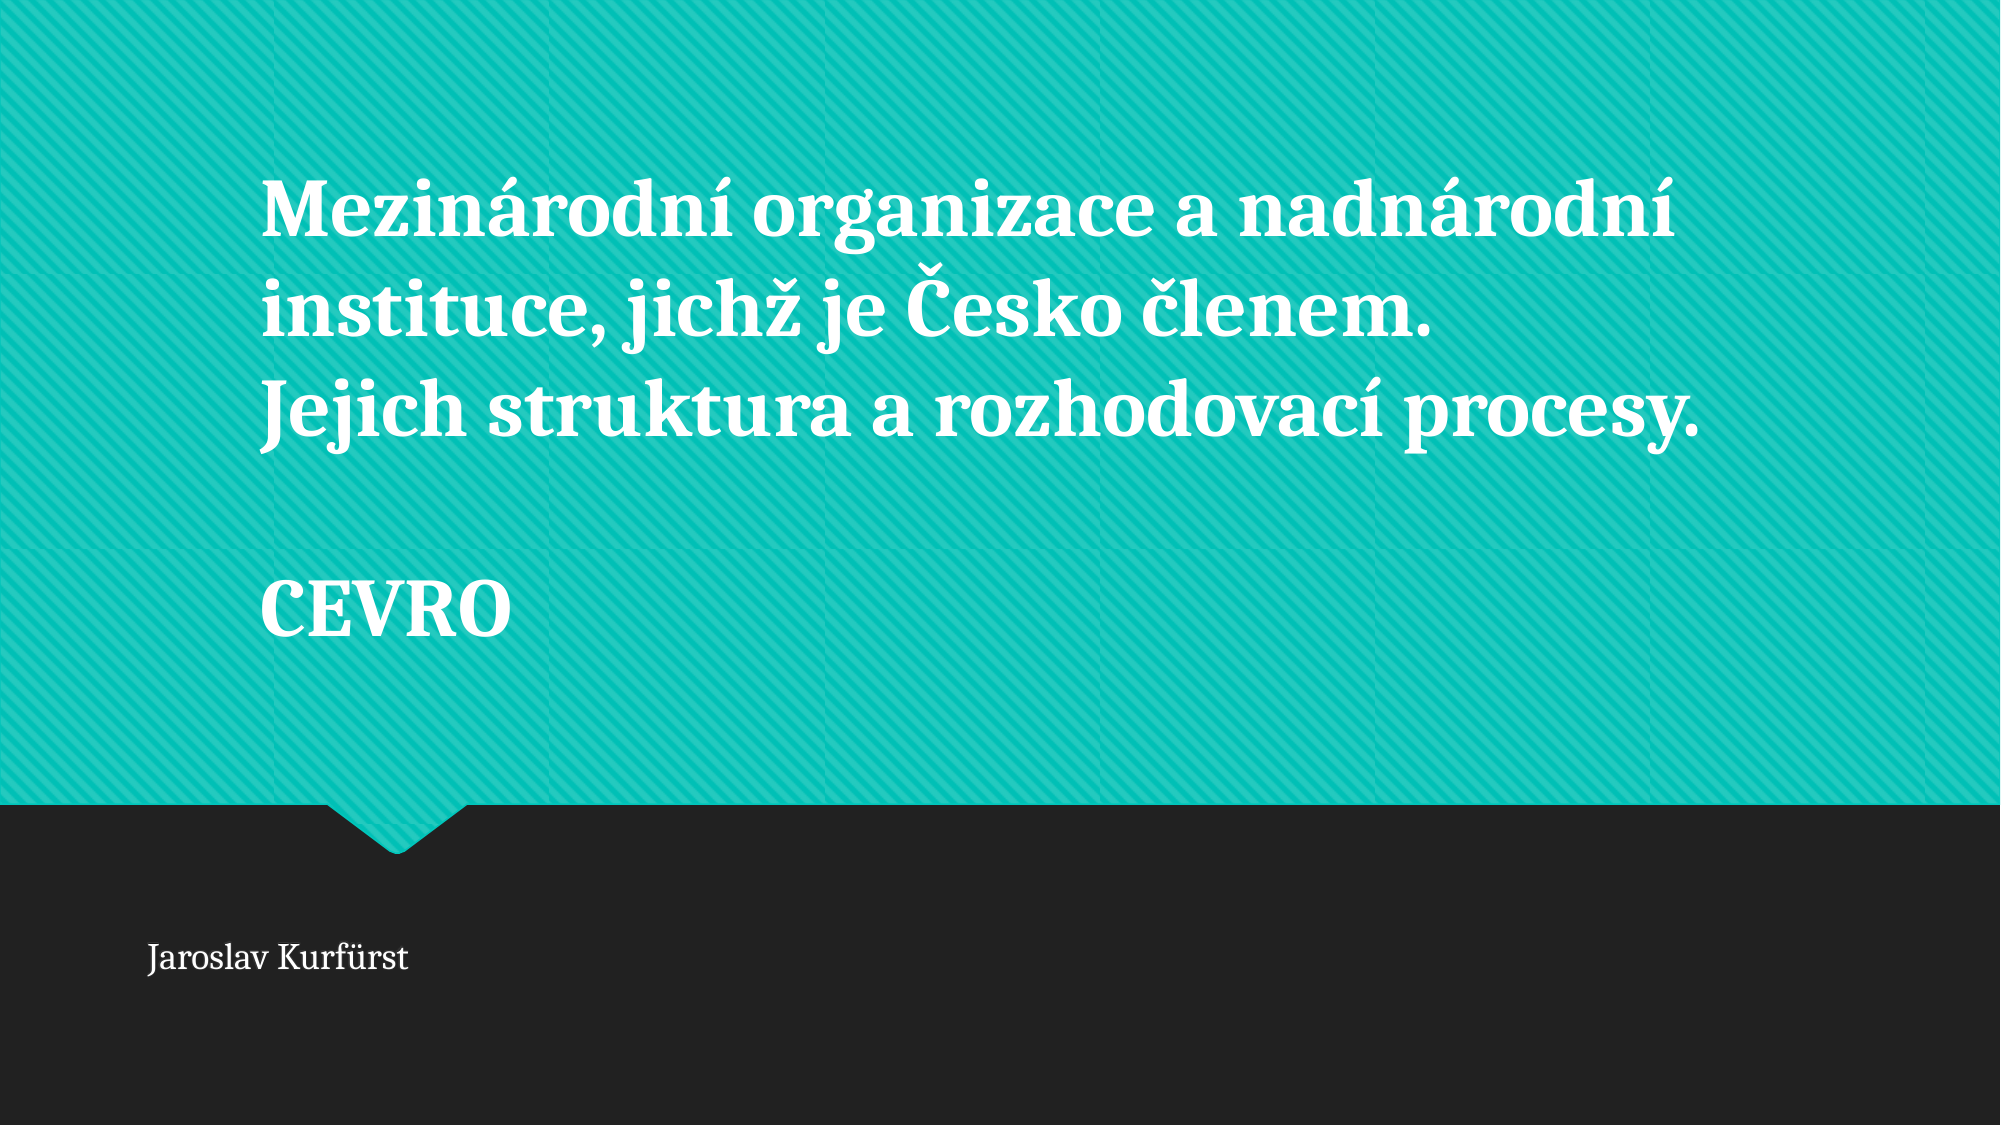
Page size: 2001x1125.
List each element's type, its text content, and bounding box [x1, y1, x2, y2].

subtitle Jaroslav Kurfürst [132, 929, 1749, 1002]
text_box Mezinárodní organizace a nadnárodní instituce, jichž je Česko členem. Jejich struktura a rozhodovací procesy. CEVRO [245, 146, 1894, 661]
